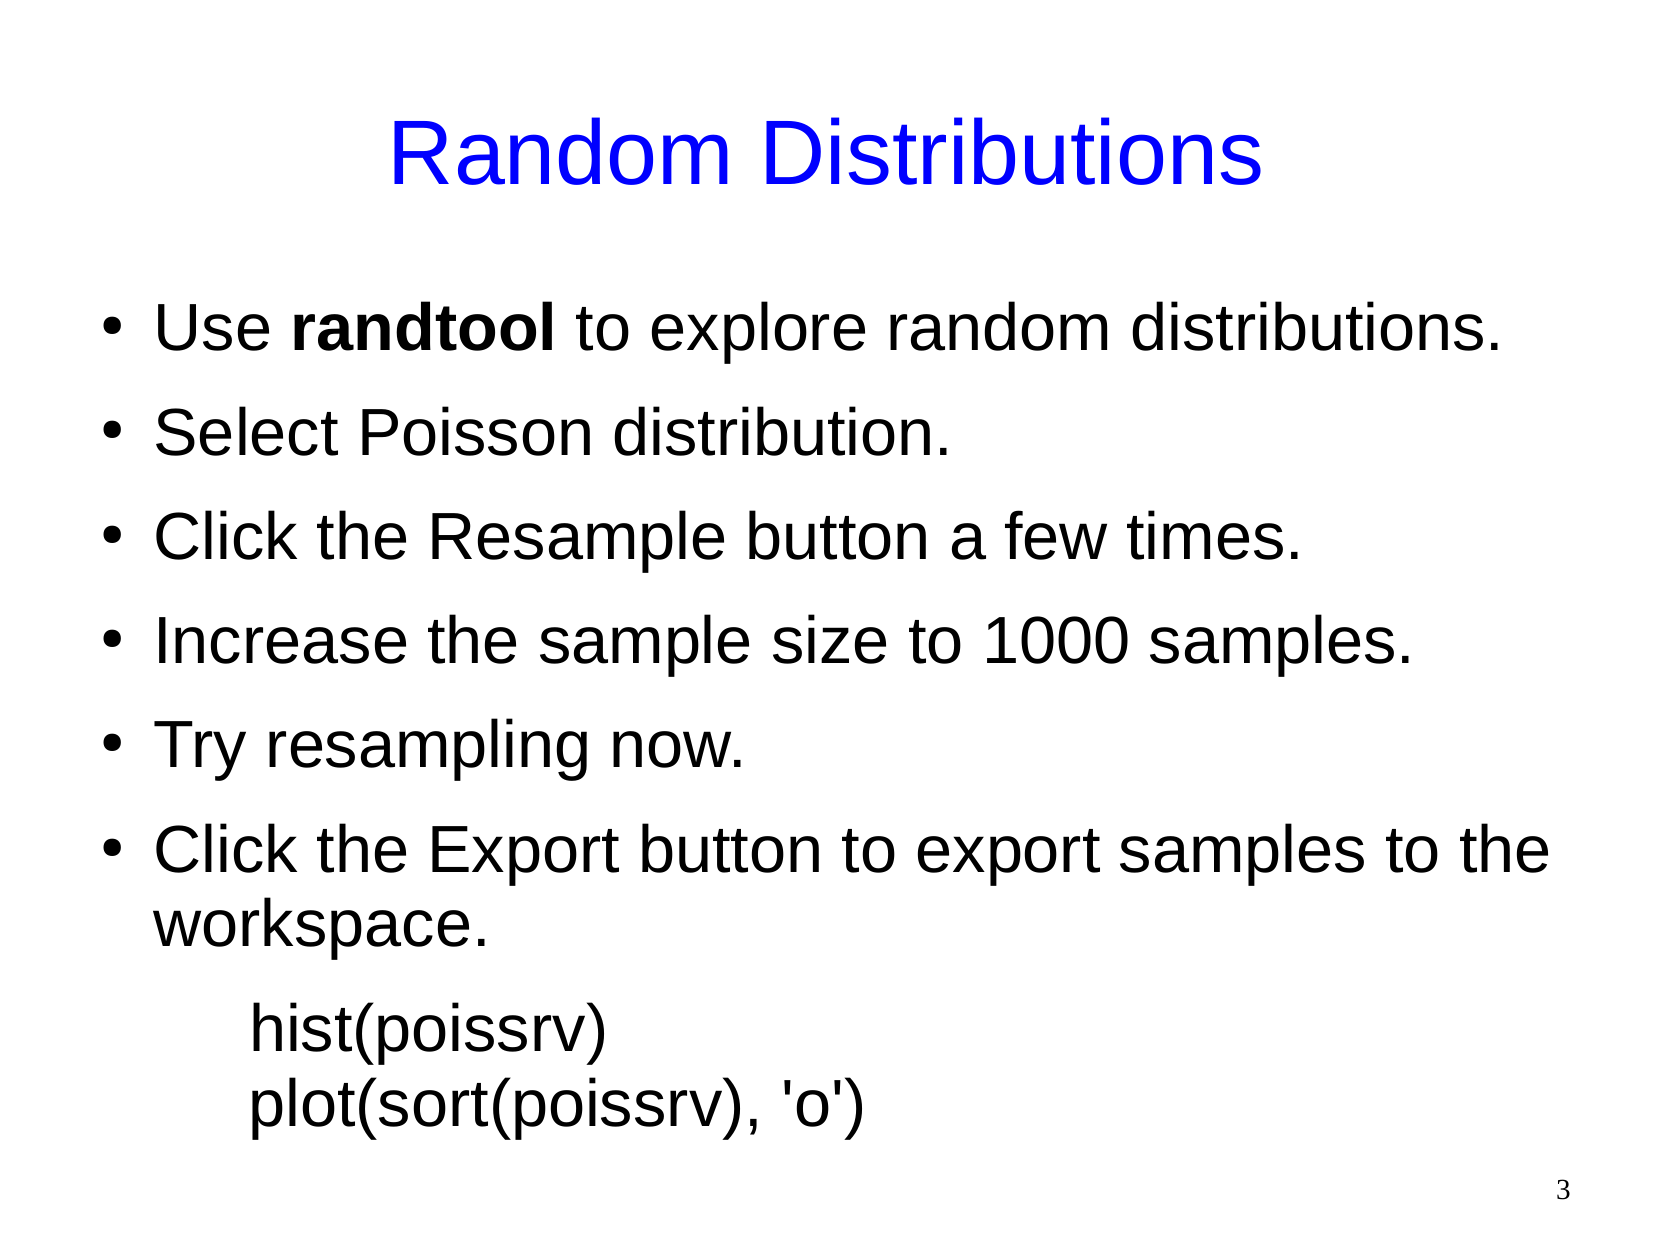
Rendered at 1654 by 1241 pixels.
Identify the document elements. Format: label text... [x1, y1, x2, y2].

title Random Distributions [82, 56, 1571, 250]
list Use randtool to explore random distributions. Select Poisson distribution. Click the Resample button a few times. Increase the sample size to 1000 samples. Try resampling now. Click the Export button to export samples to the workspace. hist(poissrv) plot(sort(poissrv), 'o') [82, 290, 1571, 1141]
